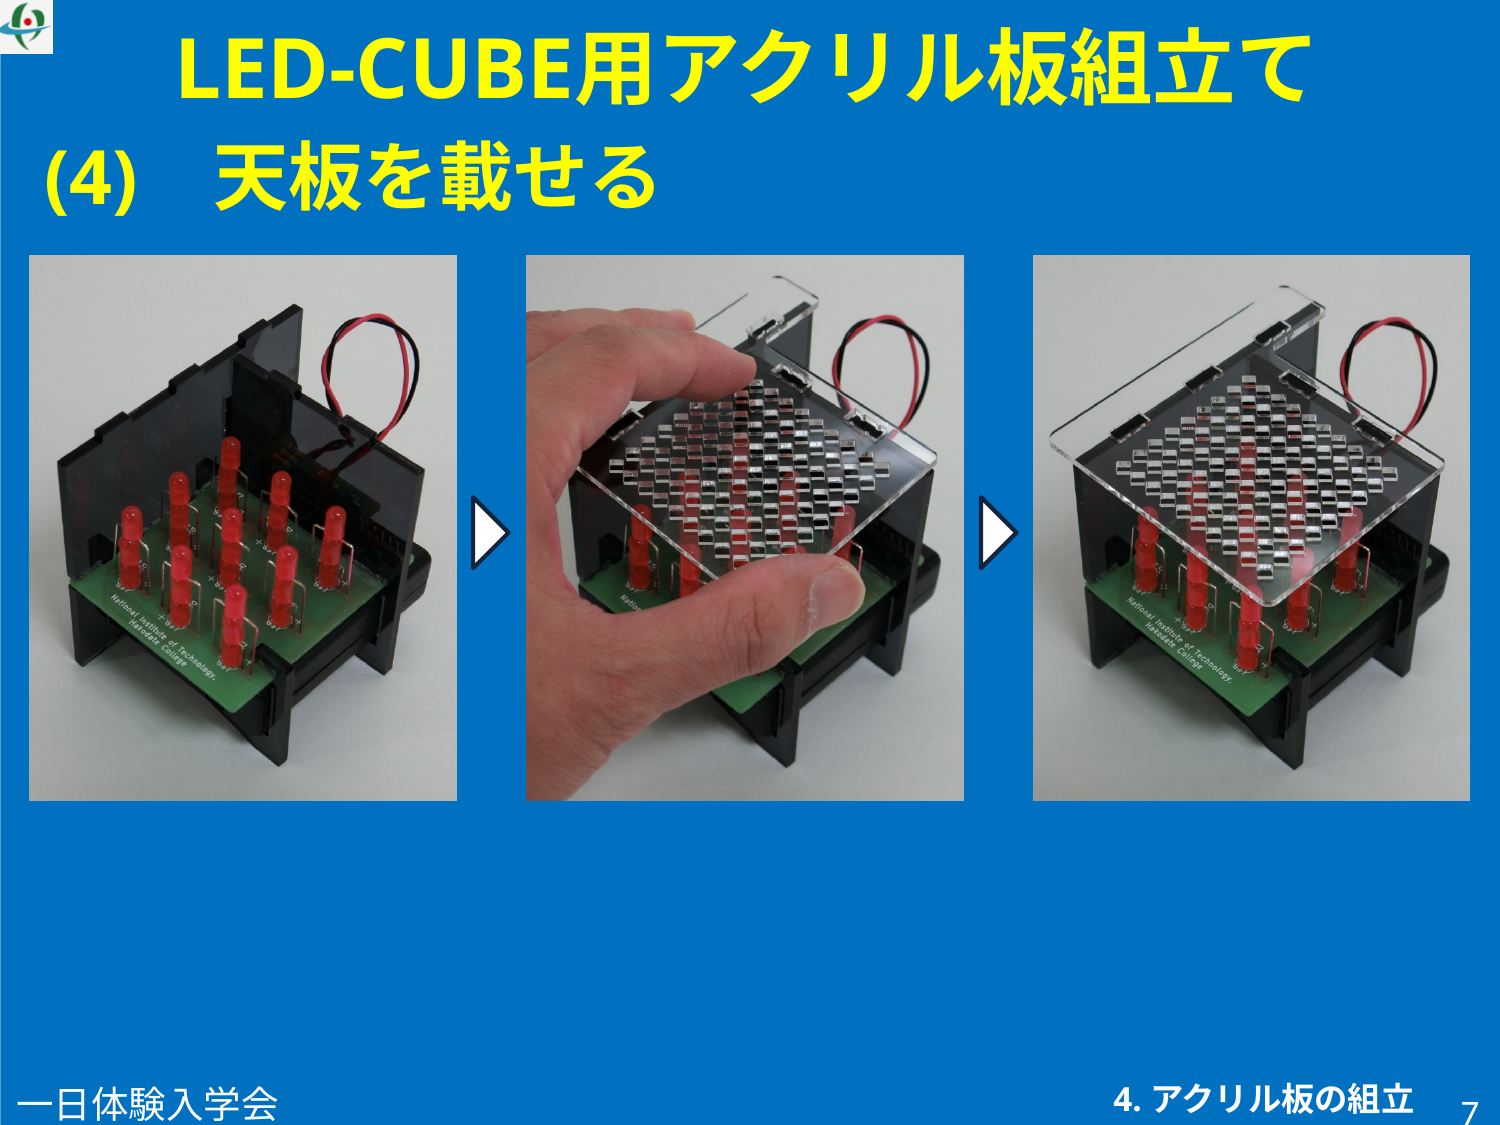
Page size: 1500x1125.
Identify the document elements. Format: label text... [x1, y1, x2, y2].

text_box (4) 天板を載せる [29, 122, 1465, 228]
picture [526, 255, 964, 801]
text_box [473, 497, 509, 569]
picture [0, 0, 53, 54]
picture [1033, 255, 1470, 801]
text_box LED-CUBE用アクリル板組立て [29, 7, 1465, 122]
text_box [981, 497, 1017, 569]
text_box 4. アクリル板の組立 [1098, 1070, 1430, 1125]
picture [29, 255, 457, 801]
